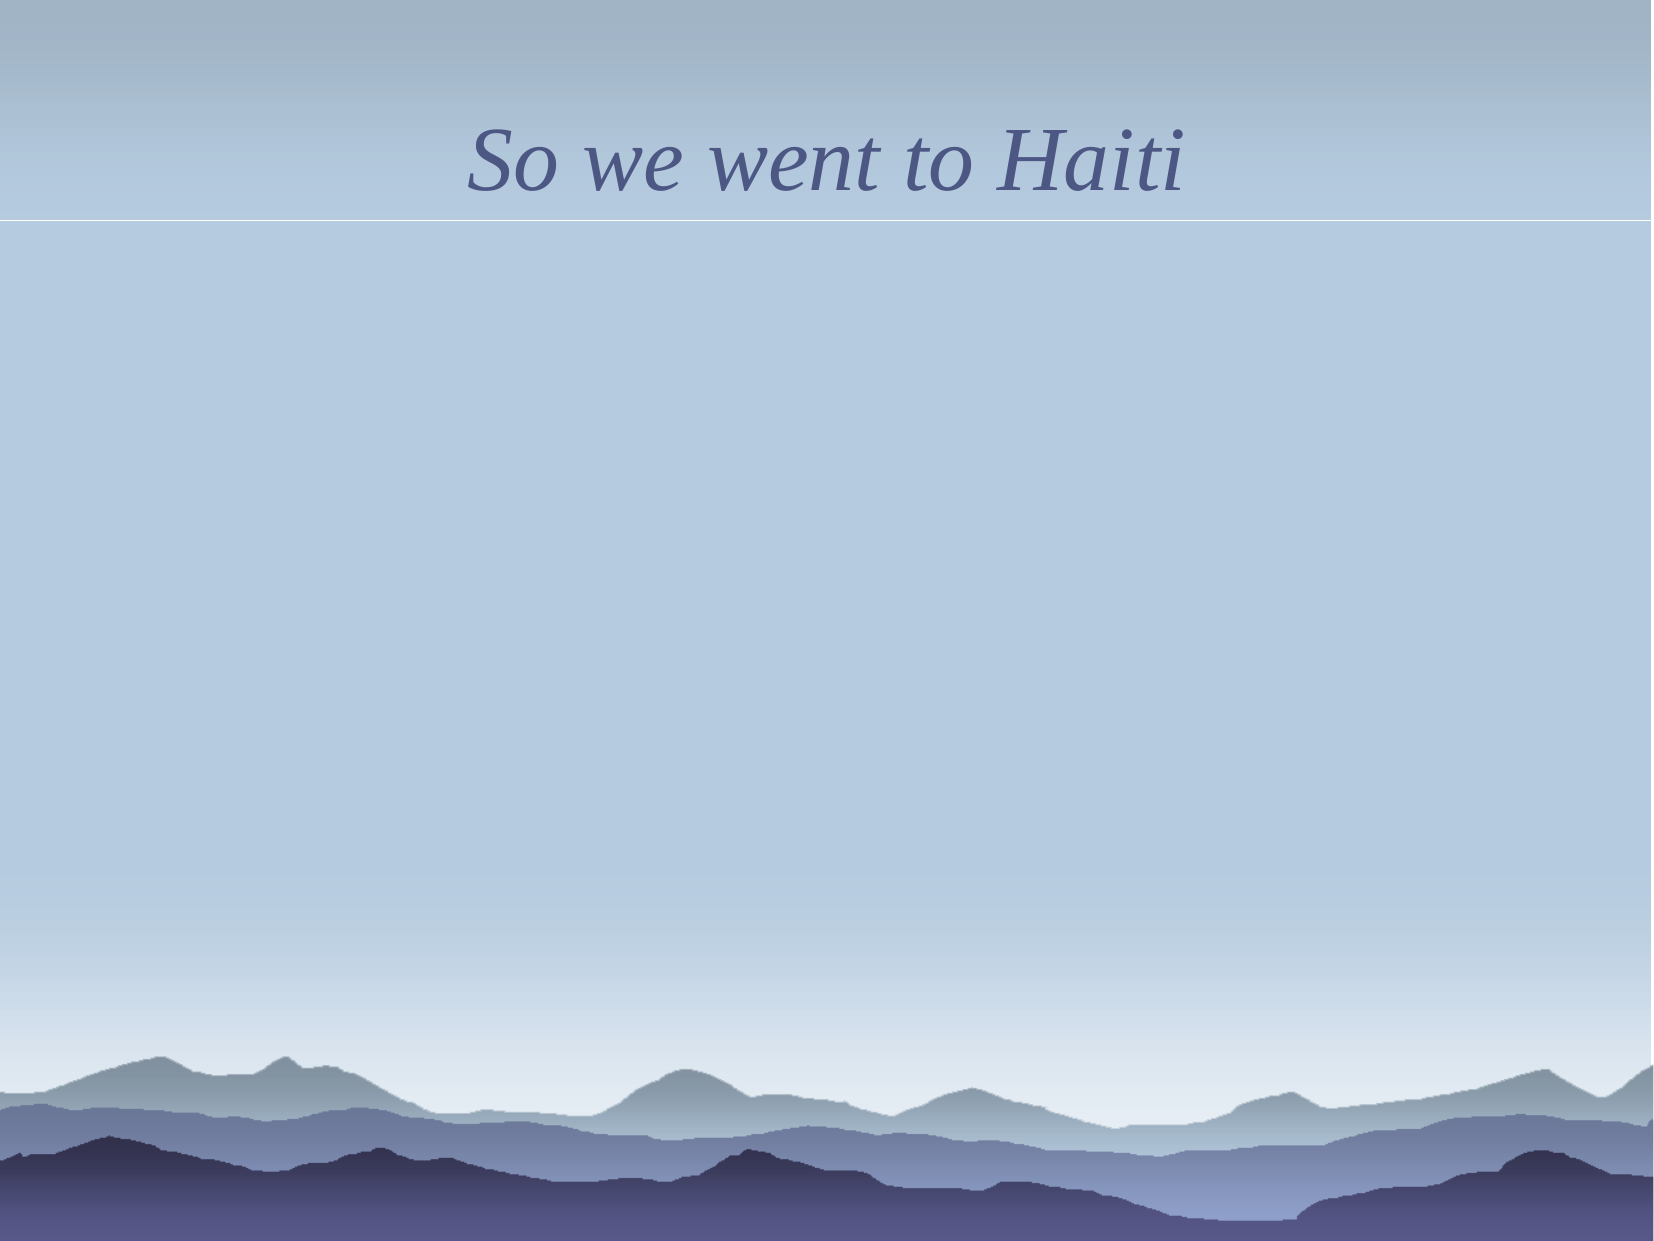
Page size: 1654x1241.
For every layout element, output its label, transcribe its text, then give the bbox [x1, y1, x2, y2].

picture [0, 1021, 1654, 1241]
title So we went to Haiti [121, 55, 1534, 263]
